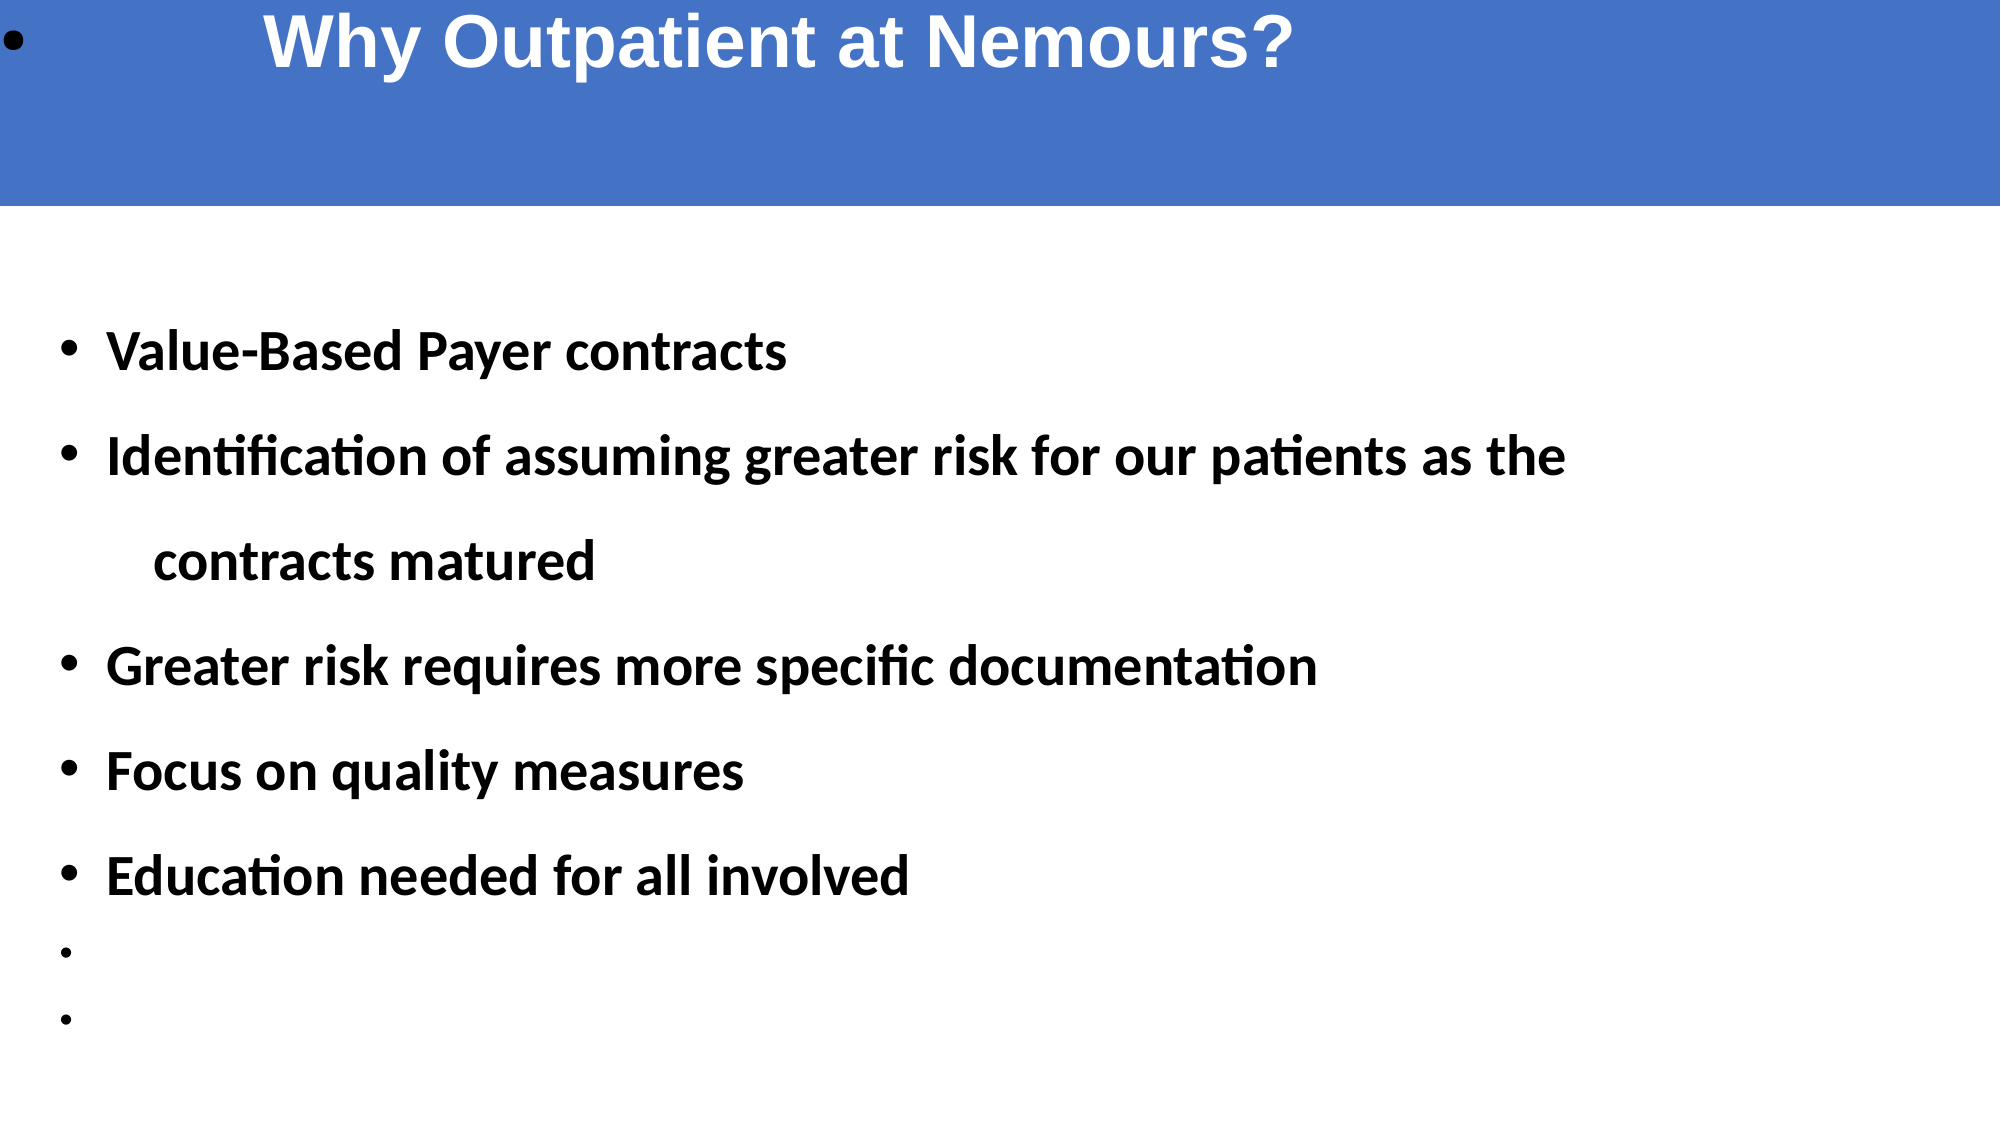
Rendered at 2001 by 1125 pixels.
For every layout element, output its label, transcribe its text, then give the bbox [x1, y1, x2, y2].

text_box Value-Based Payer contracts Identification of assuming greater risk for our patients as the contracts matured Greater risk requires more specific documentation Focus on quality measures Education needed for all involved [44, 269, 1813, 1051]
table_header Why Outpatient at Nemours? [0, 0, 2000, 206]
